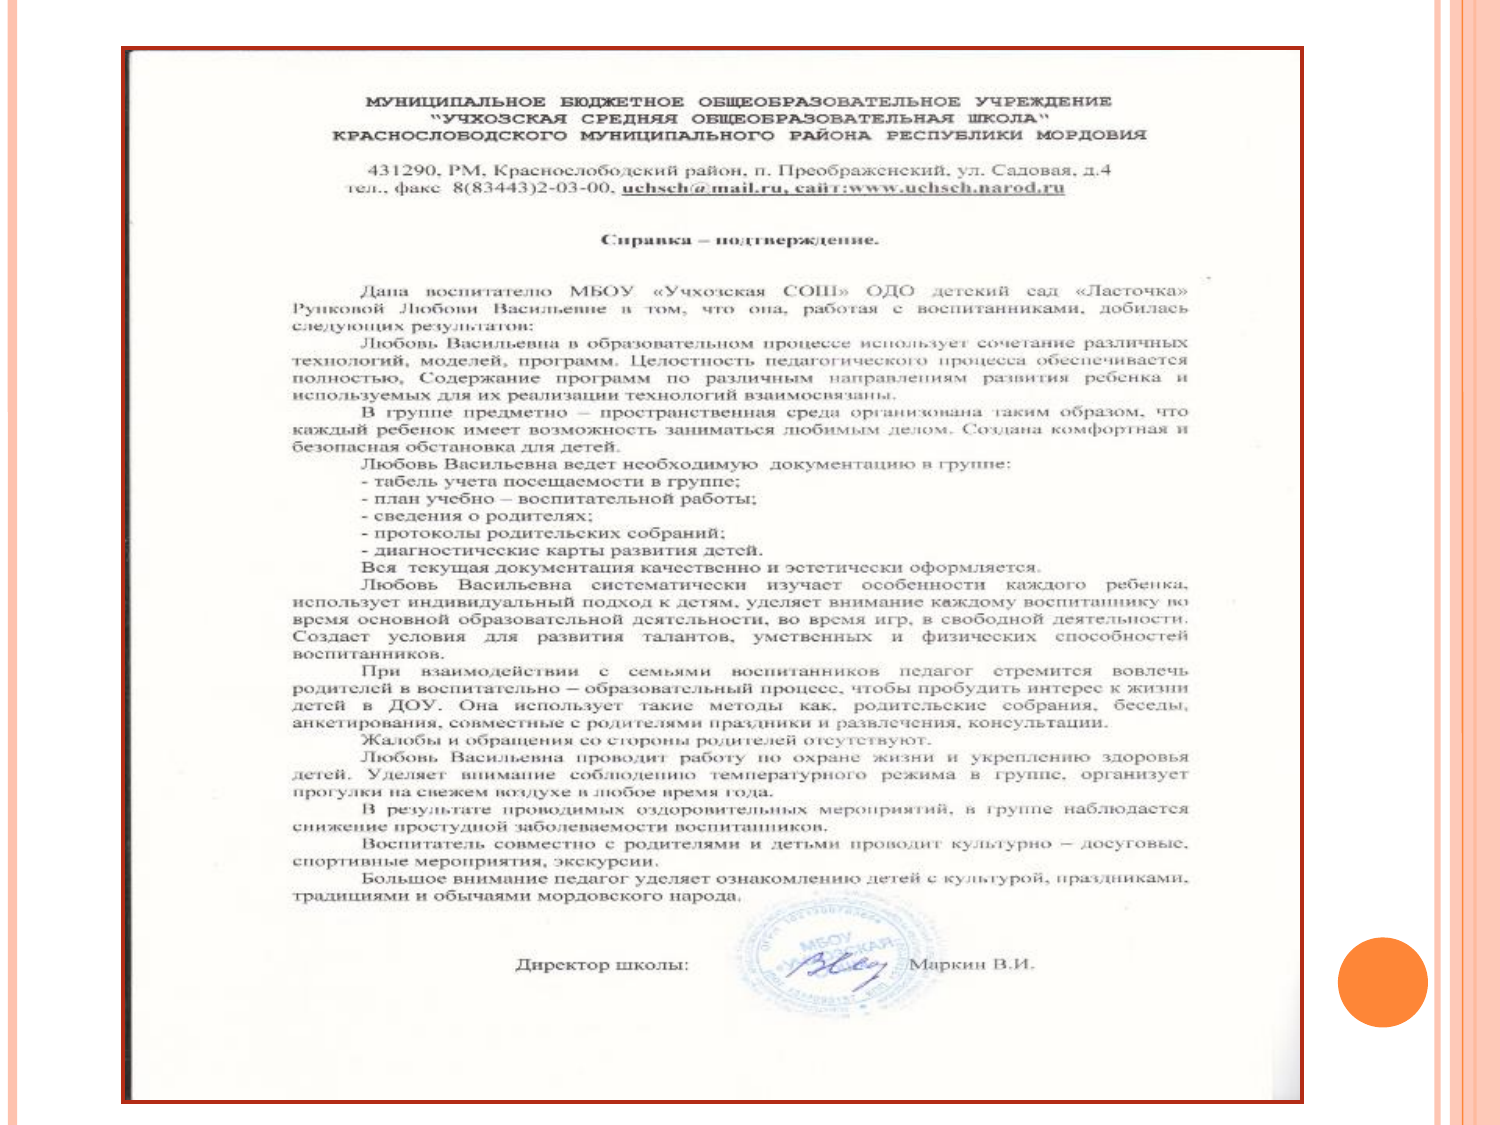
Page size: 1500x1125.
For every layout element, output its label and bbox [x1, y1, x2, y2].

picture [125, 50, 1300, 1100]
